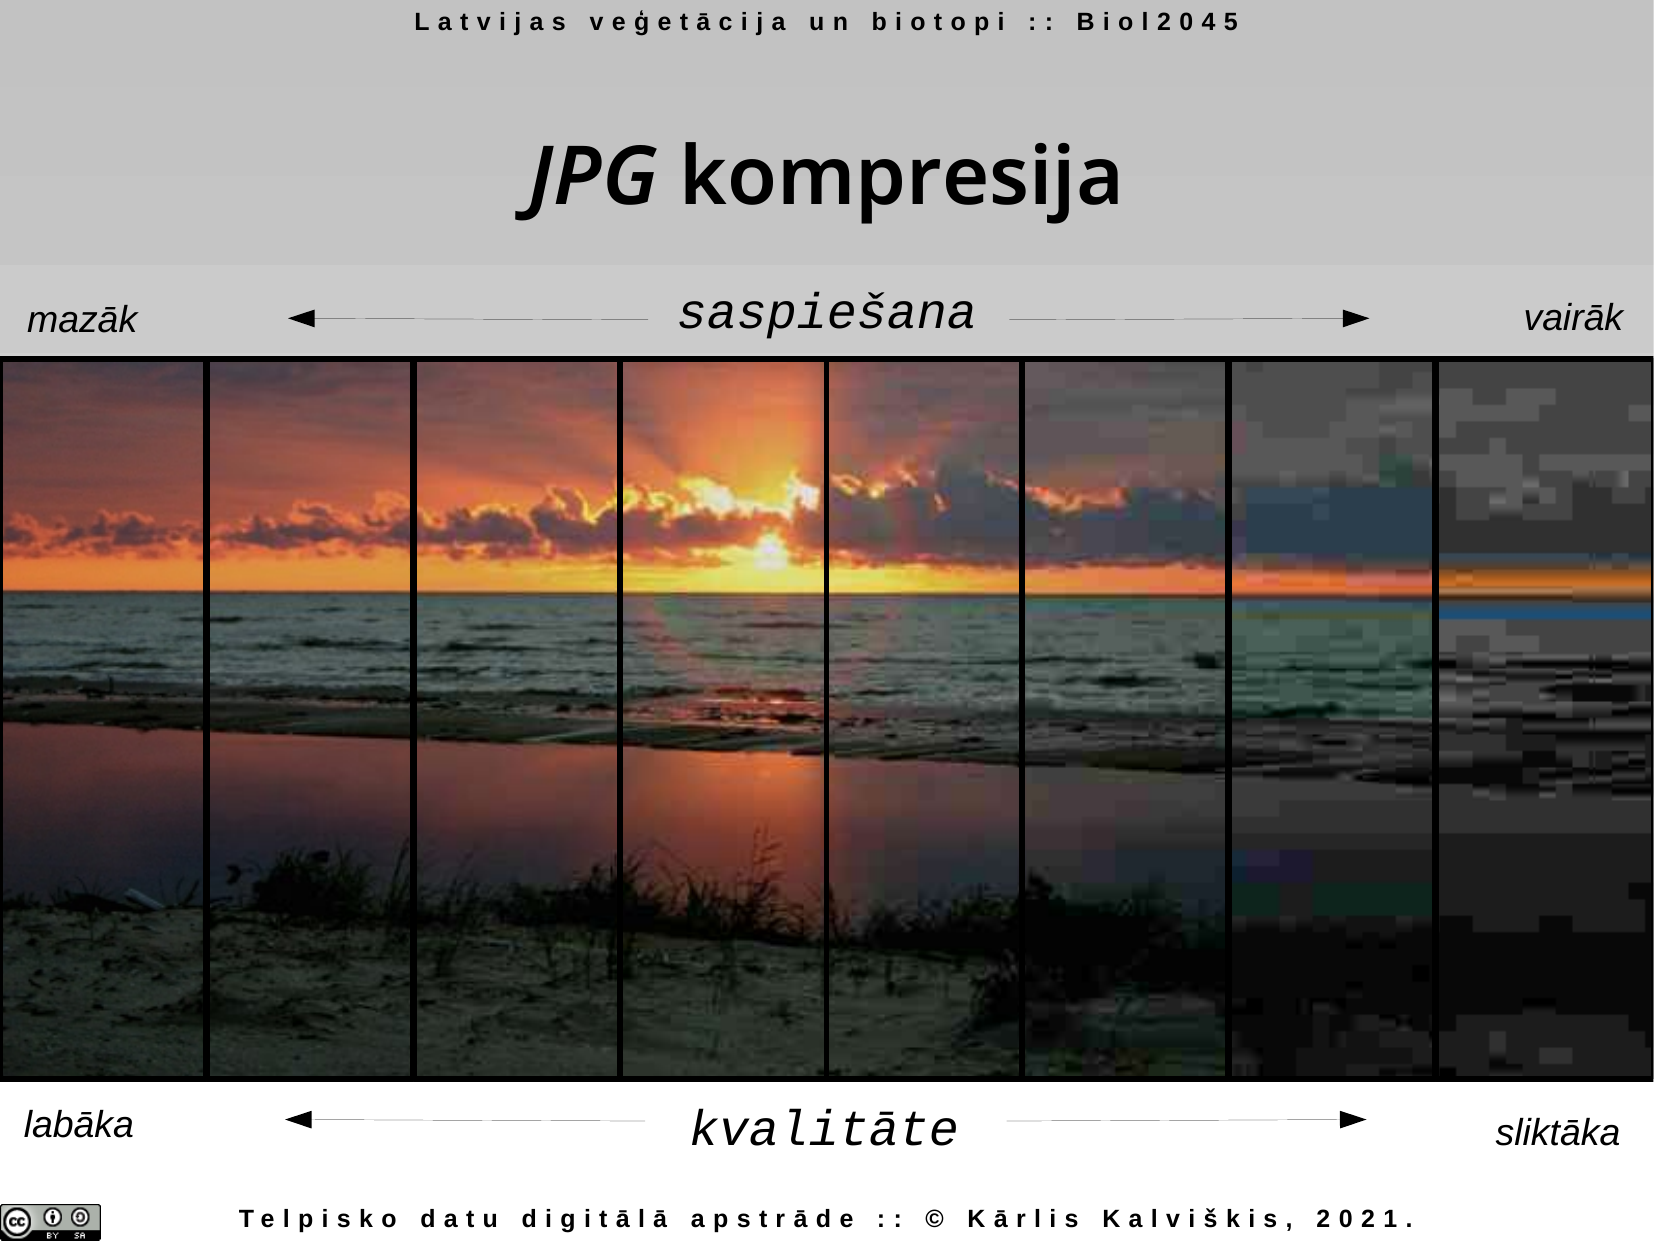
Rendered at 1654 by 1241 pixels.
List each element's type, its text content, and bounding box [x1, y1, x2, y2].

text_box saspiešana [661, 274, 992, 351]
picture [417, 362, 617, 1076]
picture [210, 362, 410, 1076]
picture [1439, 362, 1651, 1076]
text_box sliktāka [1480, 1104, 1636, 1169]
text_box mazāk [12, 283, 153, 348]
picture [623, 362, 824, 1076]
picture [1025, 362, 1225, 1076]
picture [1232, 362, 1432, 1076]
picture [0, 1082, 1654, 1241]
picture [3, 362, 203, 1076]
picture [0, 0, 1654, 356]
text_box vairāk [1508, 281, 1639, 347]
picture [829, 362, 1019, 1076]
text_box labāka [9, 1096, 149, 1171]
text_box kvalitāte [673, 1096, 974, 1173]
title JPG kompresija [29, 49, 1625, 296]
